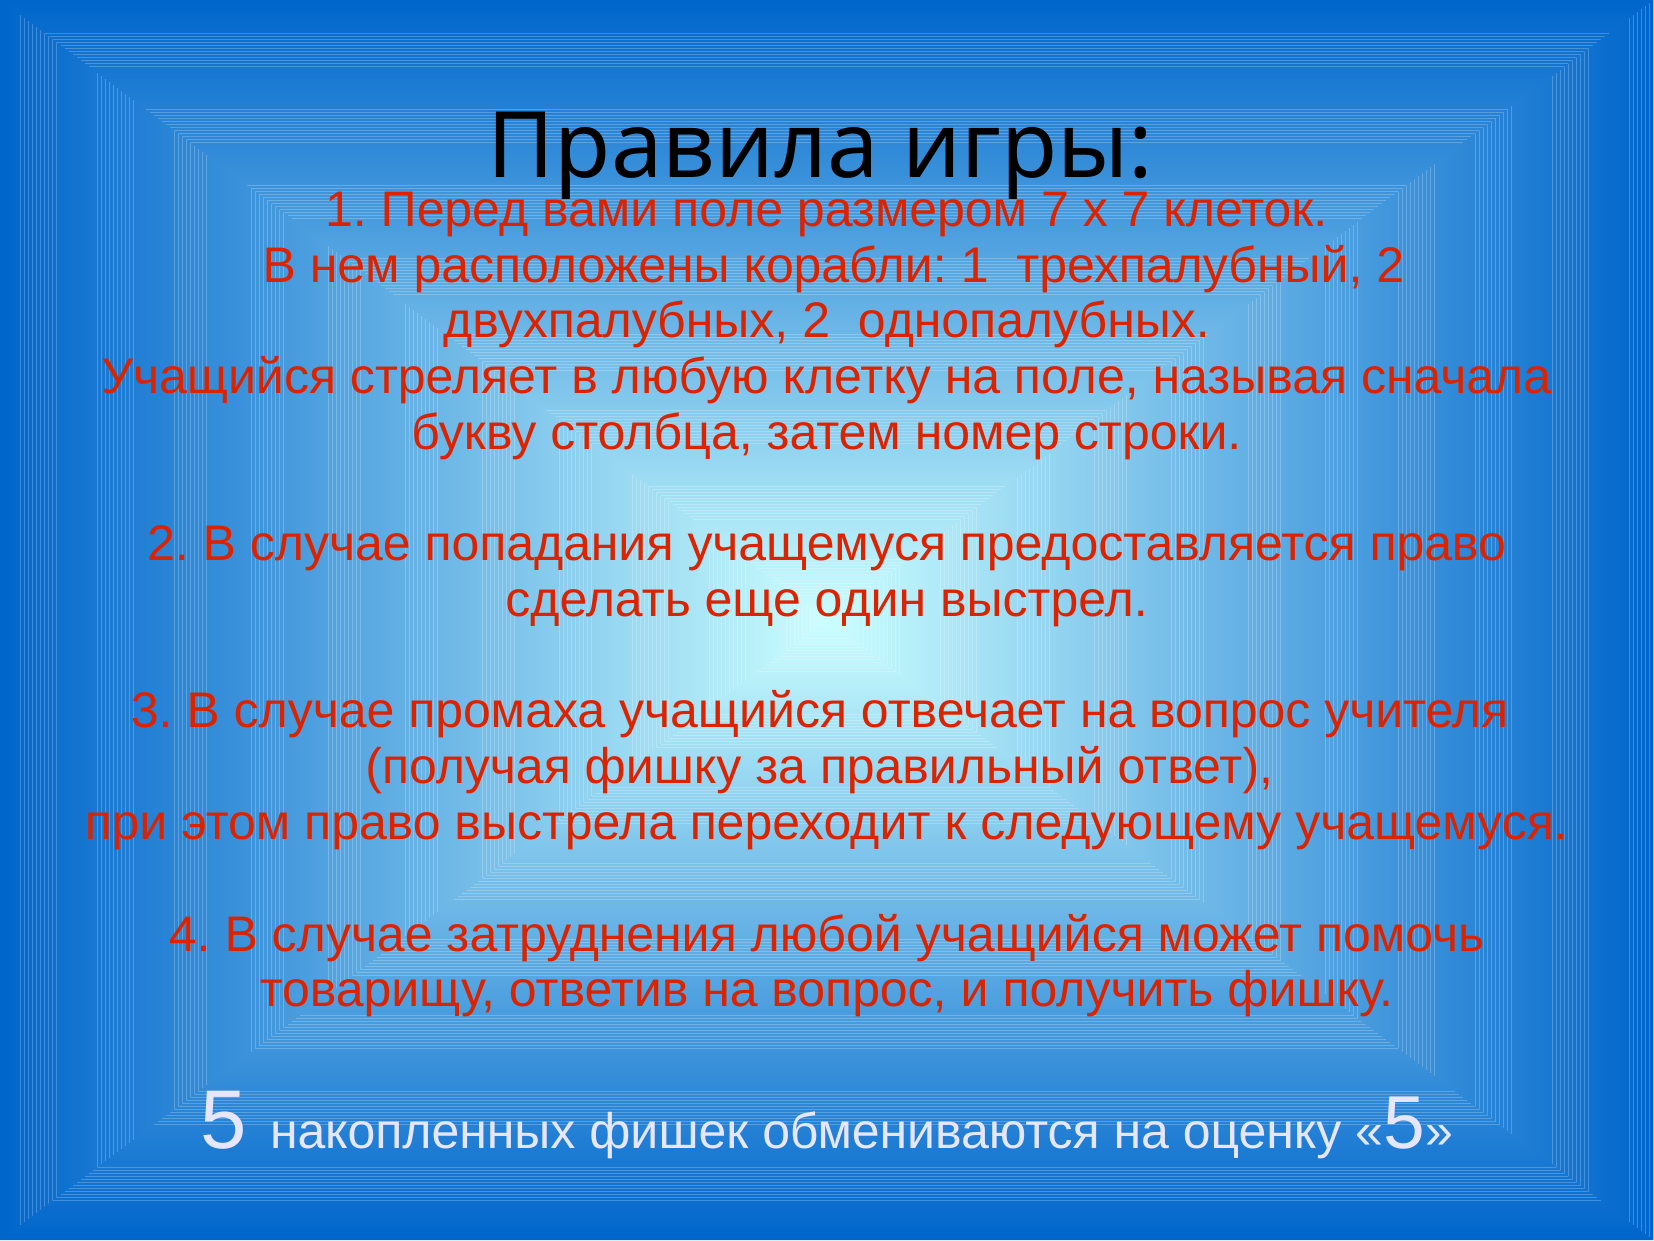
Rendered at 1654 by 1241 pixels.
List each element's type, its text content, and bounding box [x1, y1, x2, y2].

subtitle 1. Перед вами поле размером 7 х 7 клеток. В нем расположены корабли: 1 трехпалубный, 2 двухпалубных, 2 однопалубных. Учащийся стреляет в любую клетку на поле, называя сначала букву столбца, затем номер строки. 2. В случае попадания учащемуся предоставляется право сделать еще один выстрел. 3. В случае промаха учащийся отвечает на вопрос учителя (получая фишку за правильный ответ), при этом право выстрела переходит к следующему учащемуся. 4. В случае затруднения любой учащийся может помочь товарищу, ответив на вопрос, и получить фишку. 5 накопленных фишек обмениваются на оценку «5» [82, 180, 1571, 1166]
title Правила игры: [76, 91, 1565, 295]
